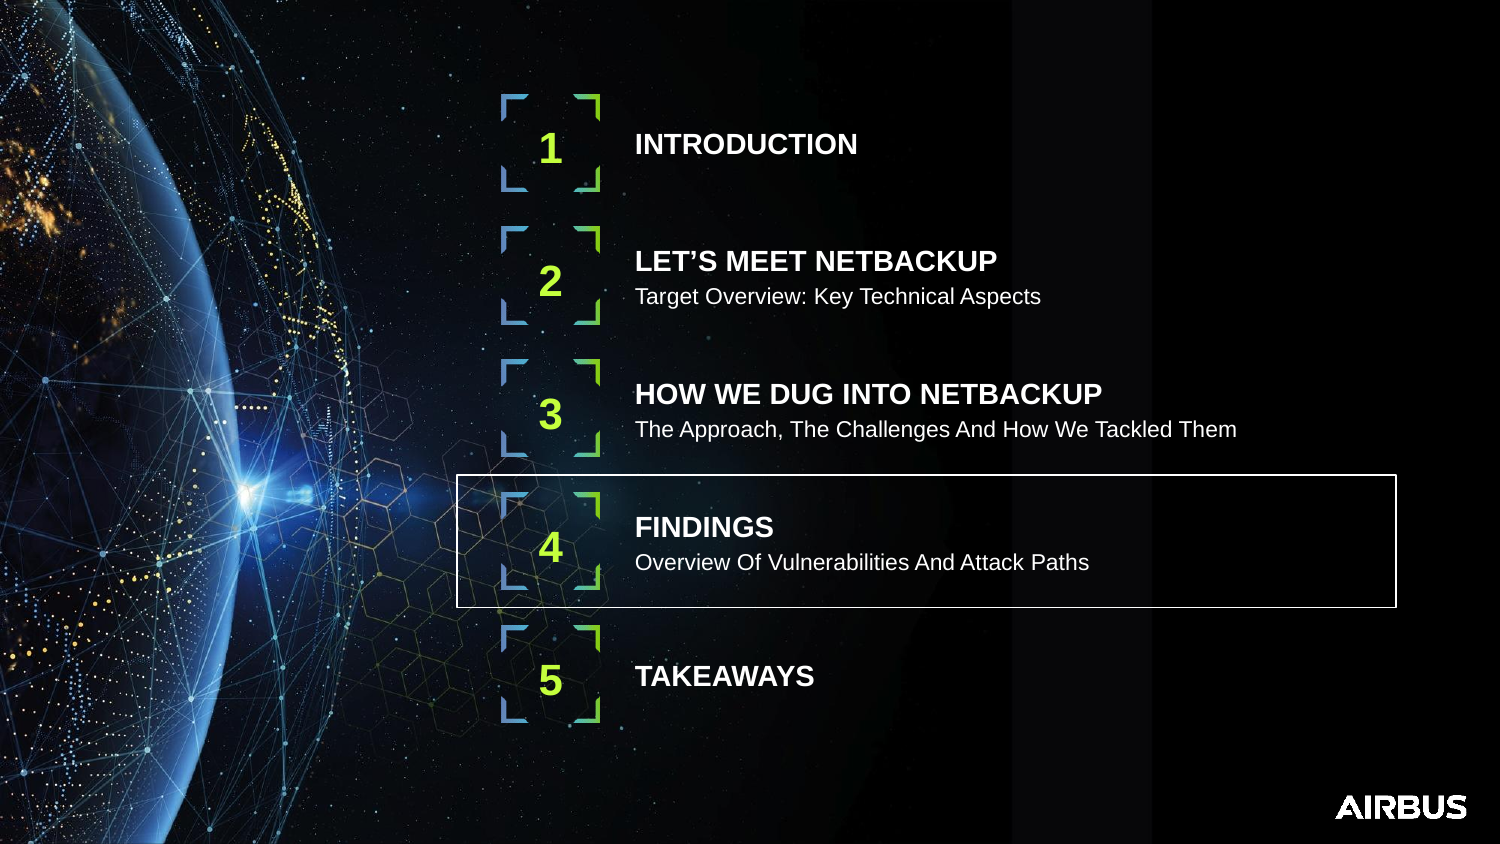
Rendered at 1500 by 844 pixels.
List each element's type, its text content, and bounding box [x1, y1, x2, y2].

text_box TAKEAWAYS [634, 625, 1326, 723]
text_box LET’S MEET NETBACKUP Target Overview: Key Technical Aspects [634, 226, 1326, 325]
text_box 3 [510, 372, 591, 444]
text_box 2 [510, 240, 591, 311]
list HOW WE DUG INTO NETBACKUP The Approach, The Challenges And How We Tackled Them [634, 359, 1326, 458]
text_box INTRODUCTION [634, 94, 1326, 192]
text_box 4 [510, 505, 591, 577]
text_box 5 [510, 638, 591, 710]
text_box FINDINGS Overview Of Vulnerabilities And Attack Paths [634, 492, 1326, 591]
text_box 1 [510, 107, 591, 178]
picture [0, 0, 1500, 844]
